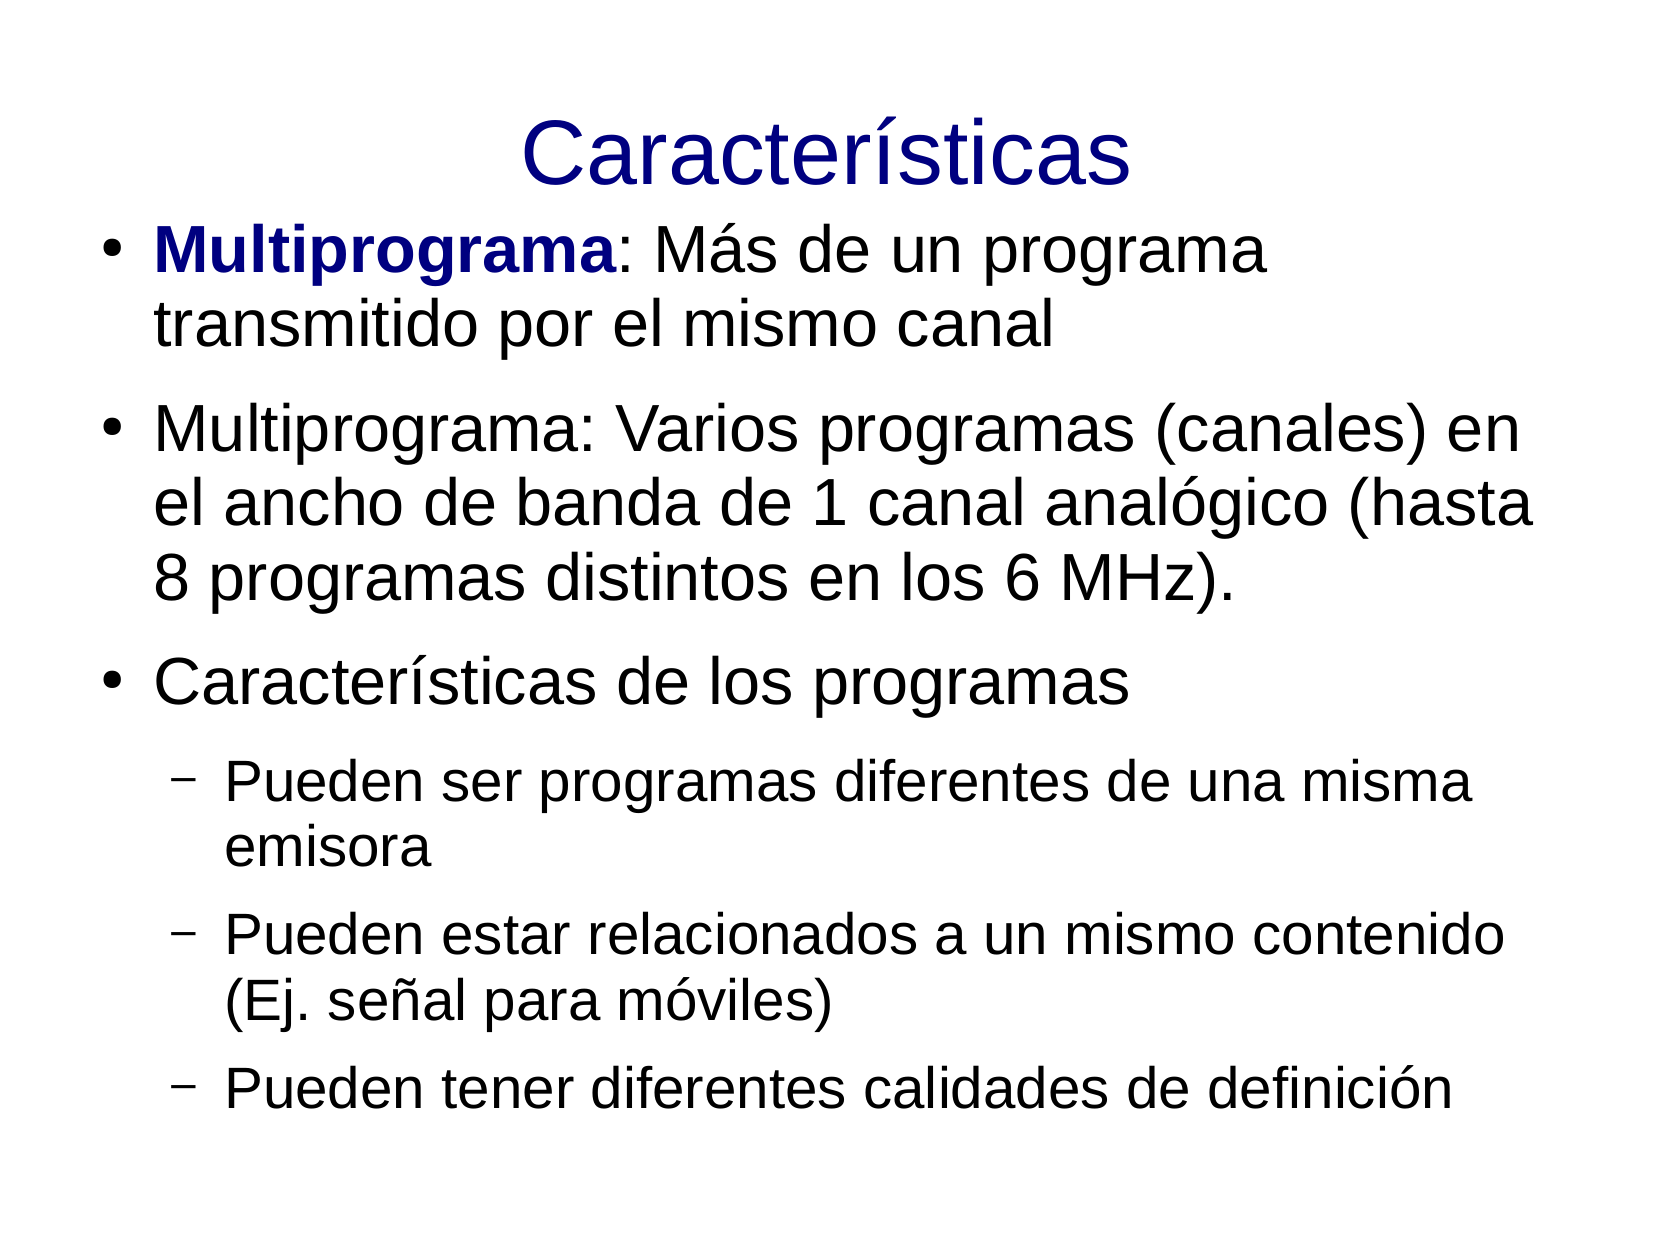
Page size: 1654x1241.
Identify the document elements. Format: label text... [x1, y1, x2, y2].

title Características [82, 49, 1571, 257]
list Multiprograma: Más de un programa transmitido por el mismo canal Multiprograma: Varios programas (canales) en el ancho de banda de 1 canal analógico (hasta 8 programas distintos en los 6 MHz). Características de los programas Pueden ser programas diferentes de una misma emisora Pueden estar relacionados a un mismo contenido (Ej. señal para móviles) Pueden tener diferentes calidades de definición [82, 211, 1538, 1144]
